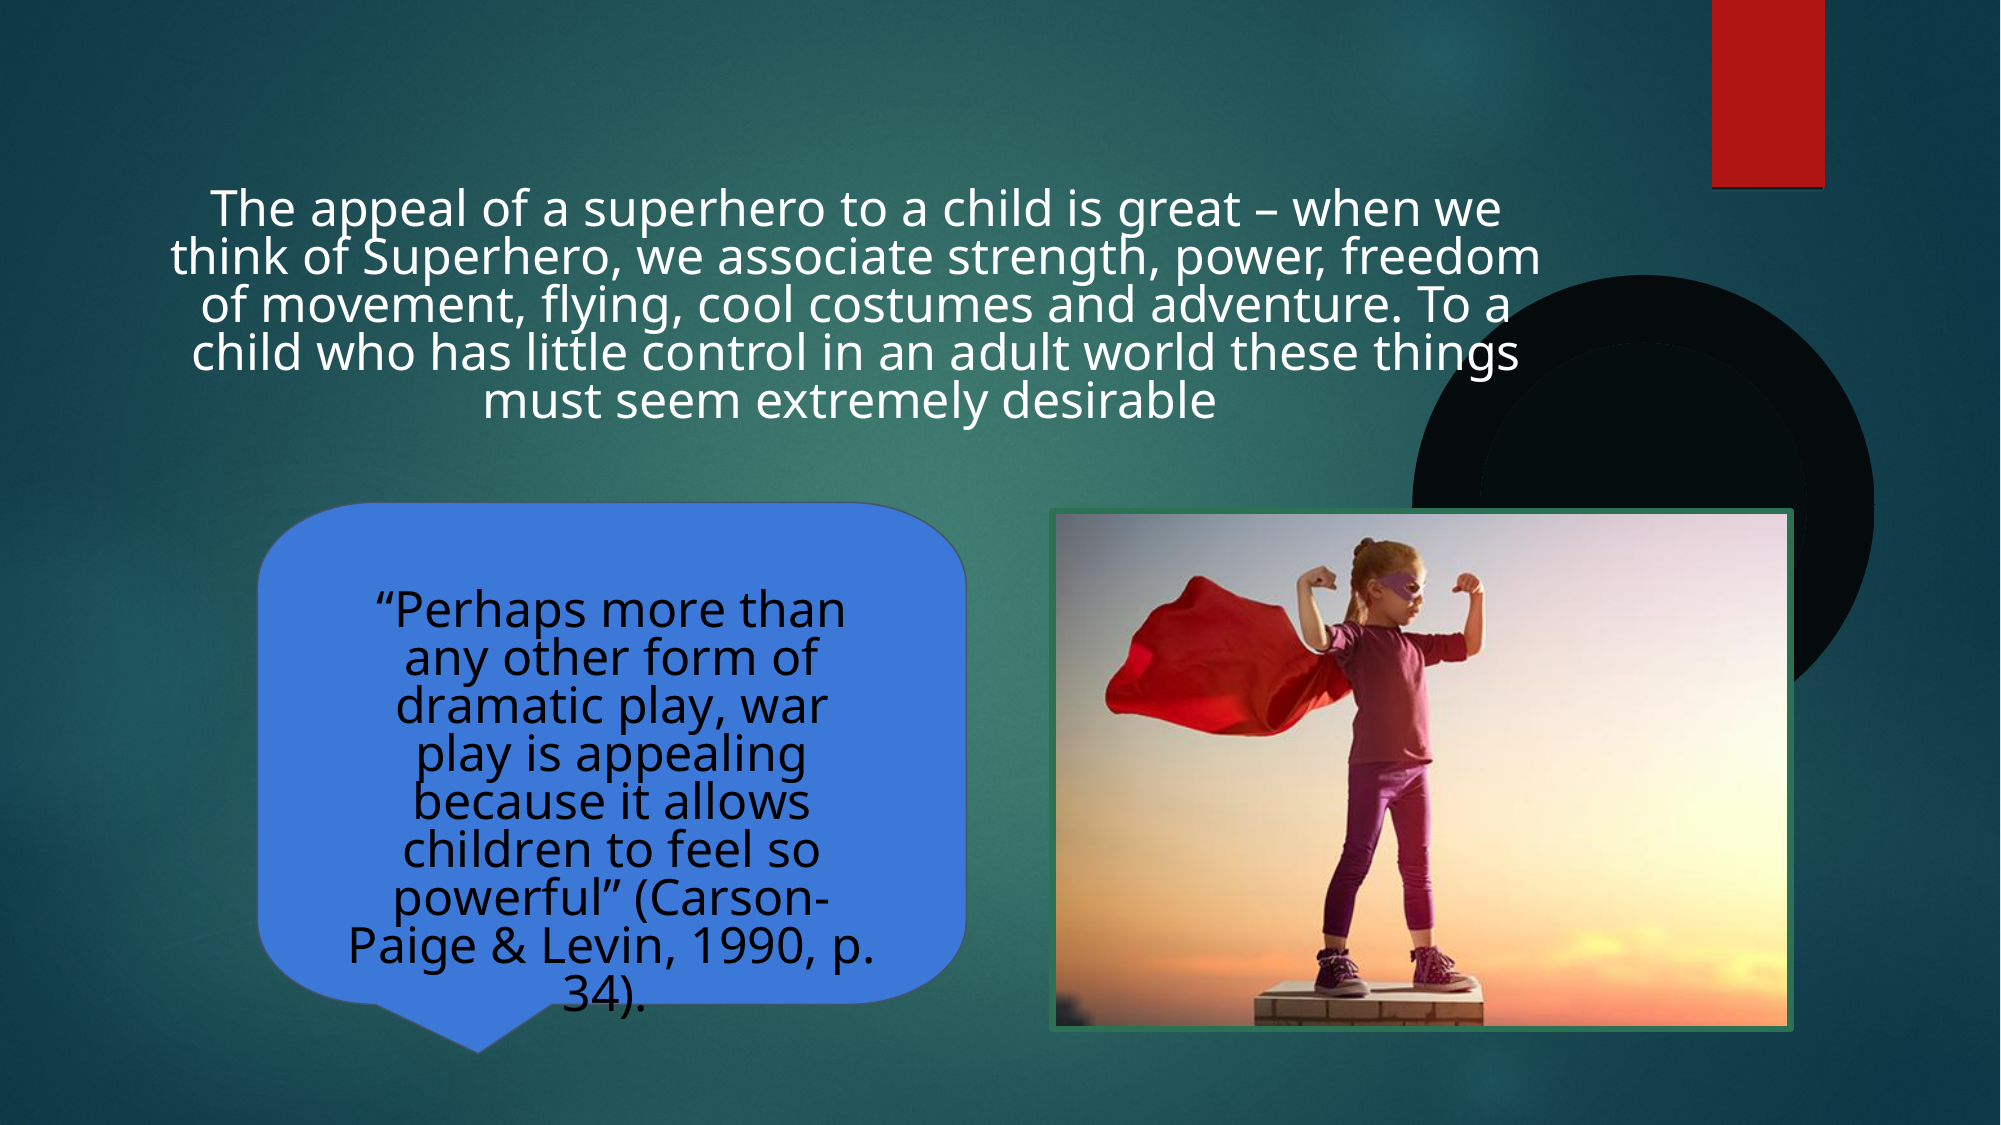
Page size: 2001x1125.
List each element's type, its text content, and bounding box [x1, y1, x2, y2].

text_box [597, 981, 609, 999]
list The appeal of a superhero to a child is great – when we think of Superhero, we associate strength, power, freedom of movement, flying, cool costumes and adventure. To a child who has little control in an adult world these things must seem extremely desirable [0, 167, 1576, 713]
text_box [257, 502, 967, 1054]
text_box “Perhaps more than any other form of dramatic play, war play is appealing because it allows children to feel so powerful” (Carson-Paige & Levin, 1990, p. 34). [331, 514, 893, 911]
picture [1055, 514, 1788, 1026]
